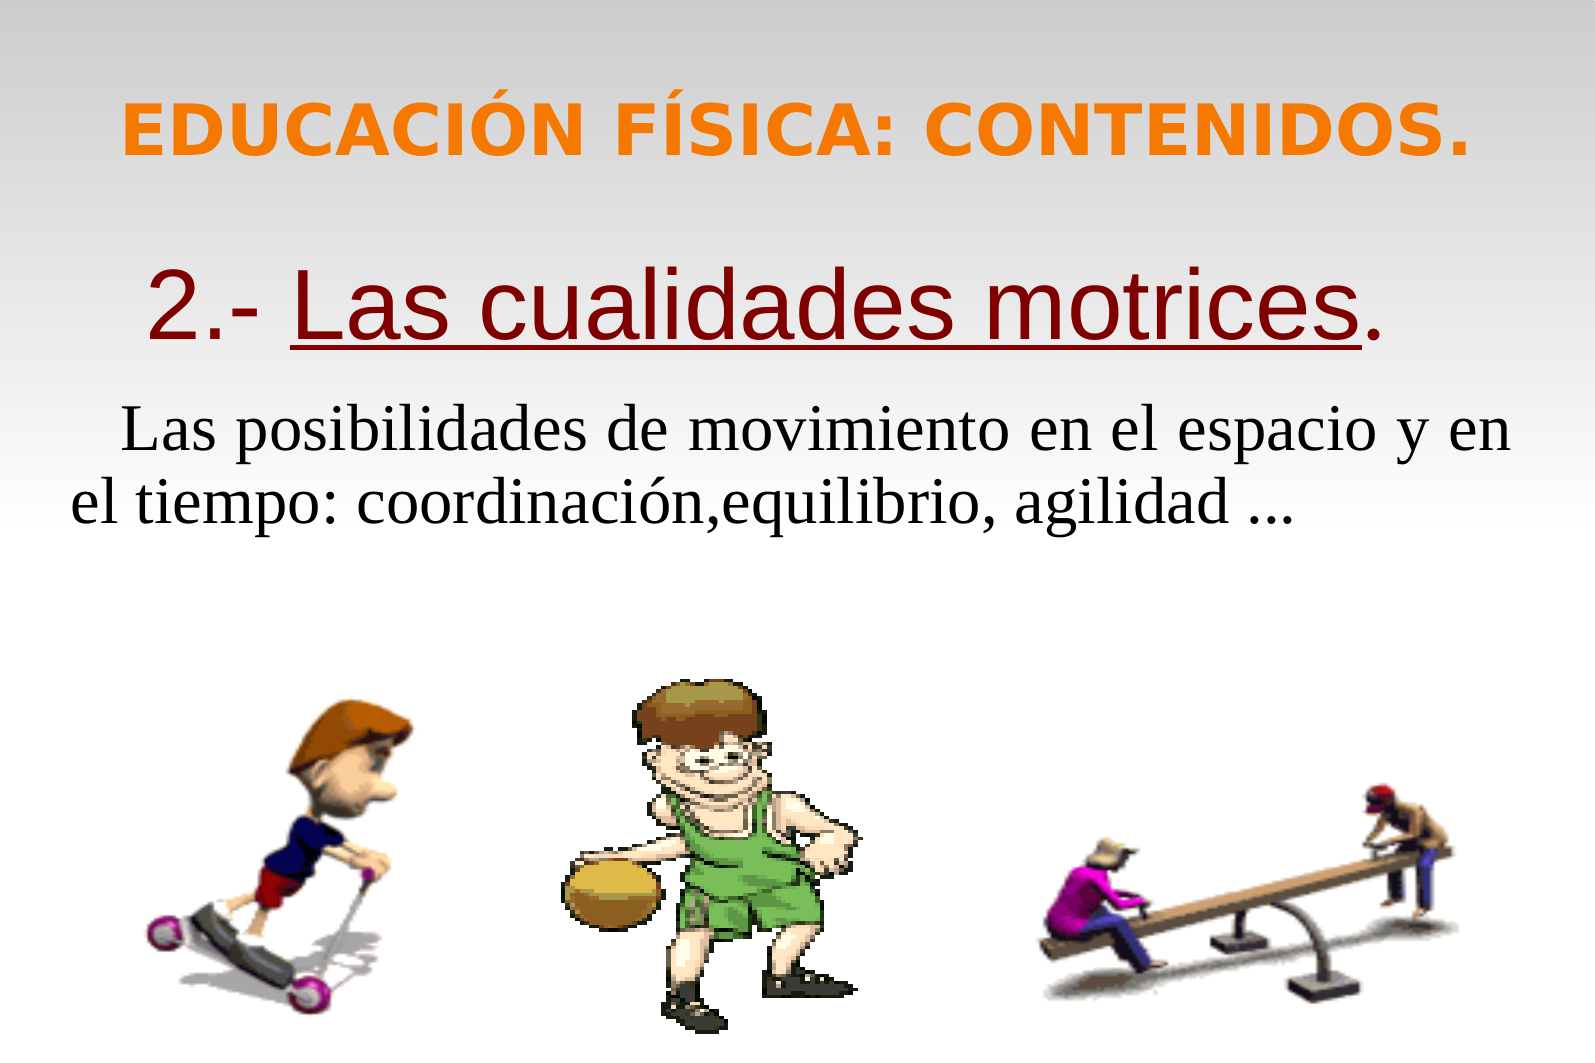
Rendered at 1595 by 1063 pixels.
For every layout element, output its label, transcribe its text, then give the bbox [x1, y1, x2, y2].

picture [92, 679, 502, 1034]
title EDUCACIÓN FÍSICA: CONTENIDOS. [79, 49, 1515, 213]
list 2.- Las cualidades motrices. Las posibilidades de movimiento en el espacio y en el tiempo: coordinación,equilibrio, agilidad ... [0, 248, 1515, 569]
chart [88, 708, 1524, 1044]
picture [974, 708, 1506, 1034]
picture [561, 679, 916, 1034]
